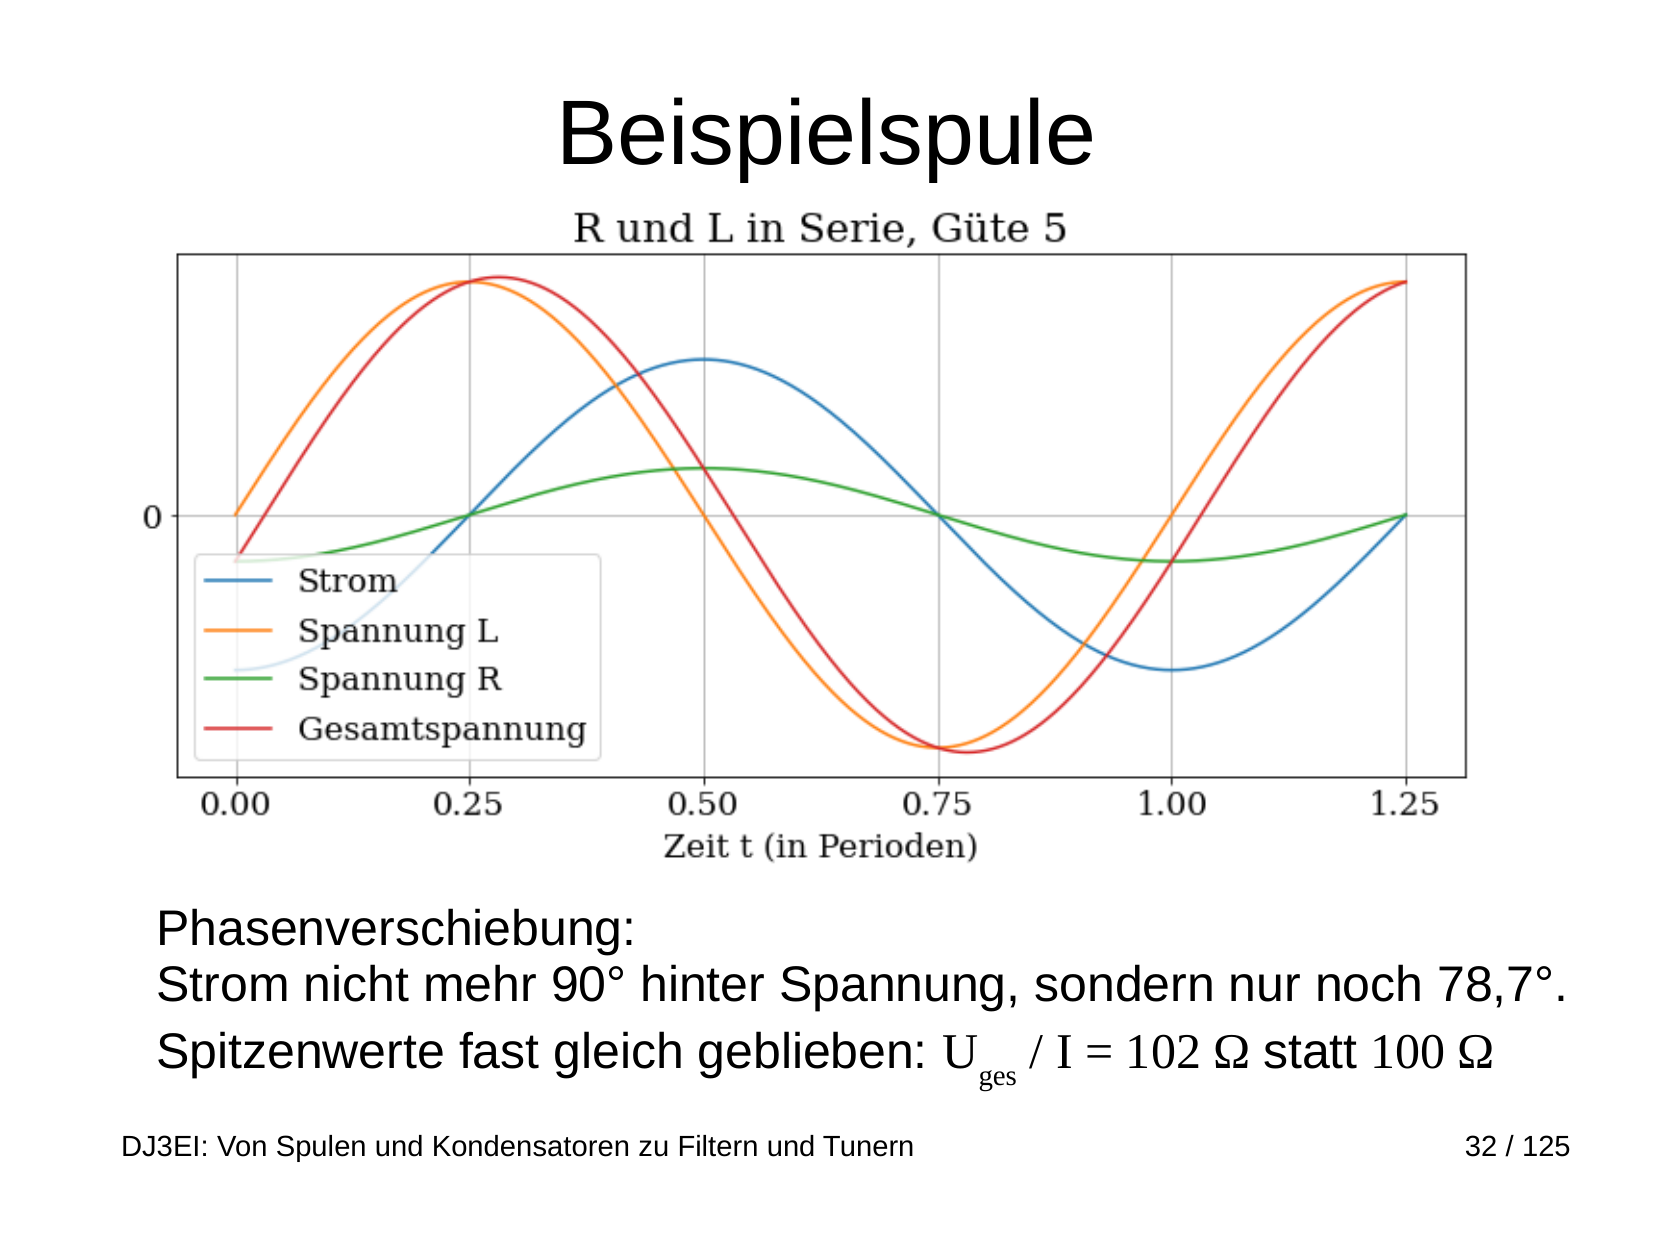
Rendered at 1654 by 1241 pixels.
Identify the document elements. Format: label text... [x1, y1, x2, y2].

title Beispielspule [82, 29, 1571, 237]
picture [129, 200, 1477, 877]
text_box Phasenverschiebung: Strom nicht mehr 90° hinter Spannung, sondern nur noch 78,7°. Spitzenwerte fast gleich geblieben: Uges / I = 102 Ω statt 100 Ω [141, 893, 1595, 1155]
